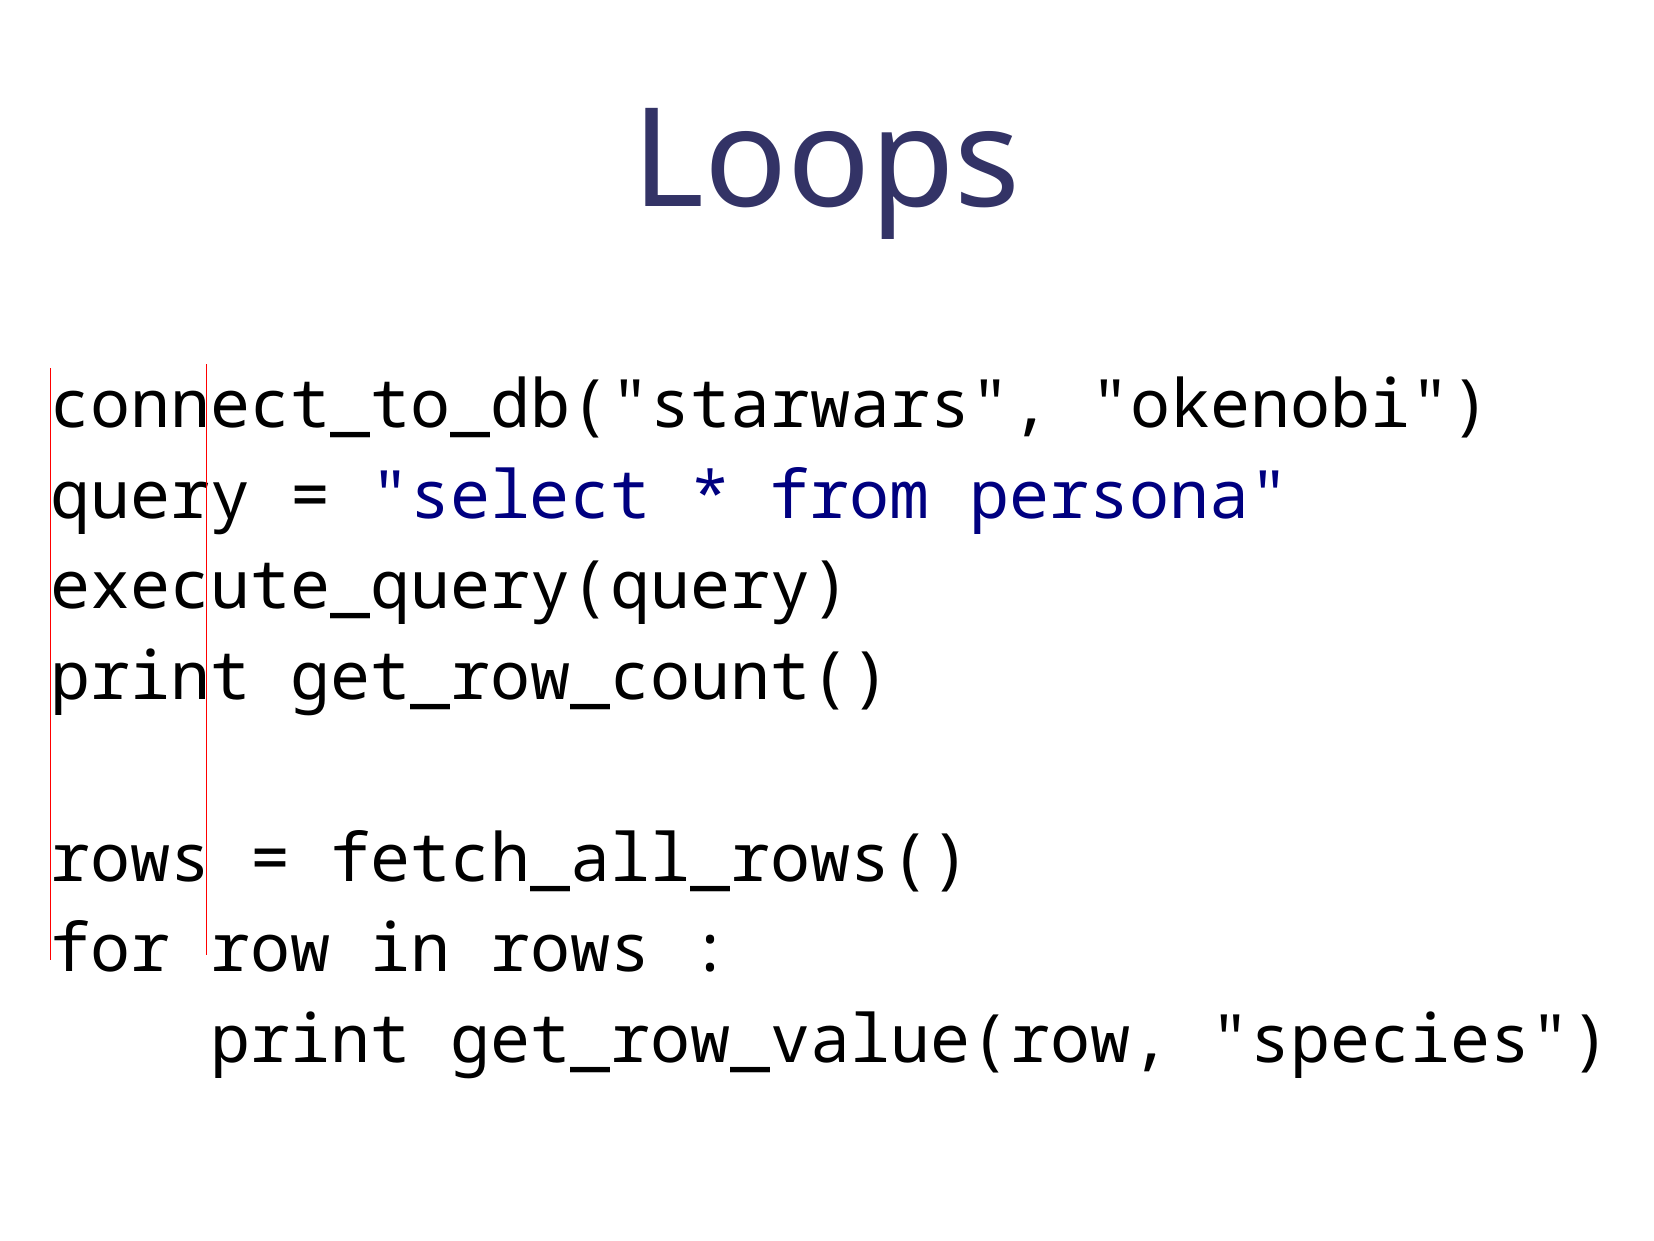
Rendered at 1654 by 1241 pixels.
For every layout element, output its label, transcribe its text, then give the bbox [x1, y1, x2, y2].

title Loops [82, 56, 1571, 250]
subtitle connect_to_db("starwars", "okenobi") query = "select * from persona" execute_query(query) print get_row_count() rows = fetch_all_rows() for row in rows : print get_row_value(row, "species") [50, 356, 1654, 945]
